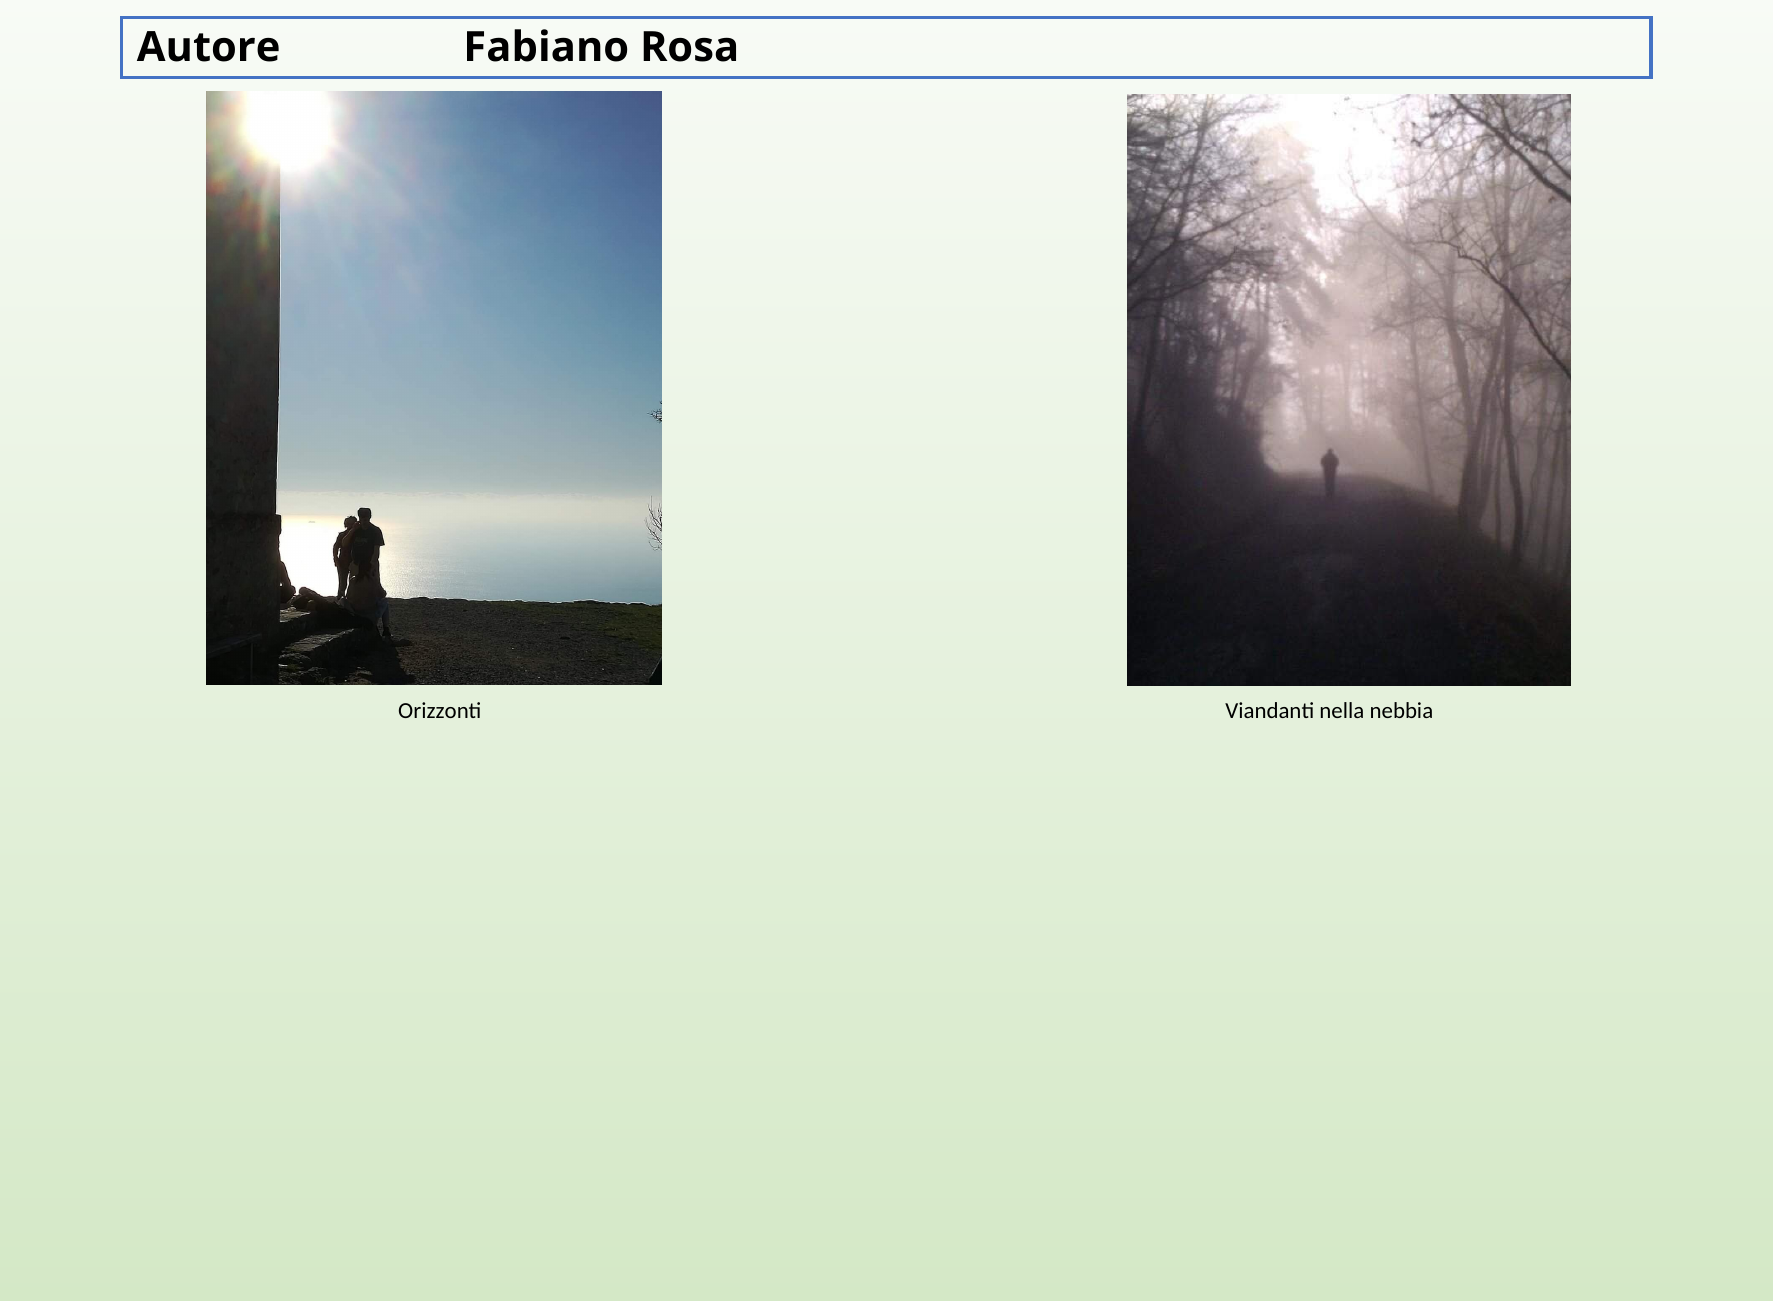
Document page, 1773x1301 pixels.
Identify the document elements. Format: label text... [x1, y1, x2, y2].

picture [206, 91, 662, 686]
picture [1127, 94, 1571, 686]
text_box Orizzonti [232, 687, 810, 731]
title Autore Fabiano Rosa [121, 17, 1652, 78]
text_box Viandanti nella nebbia [1060, 687, 1637, 731]
